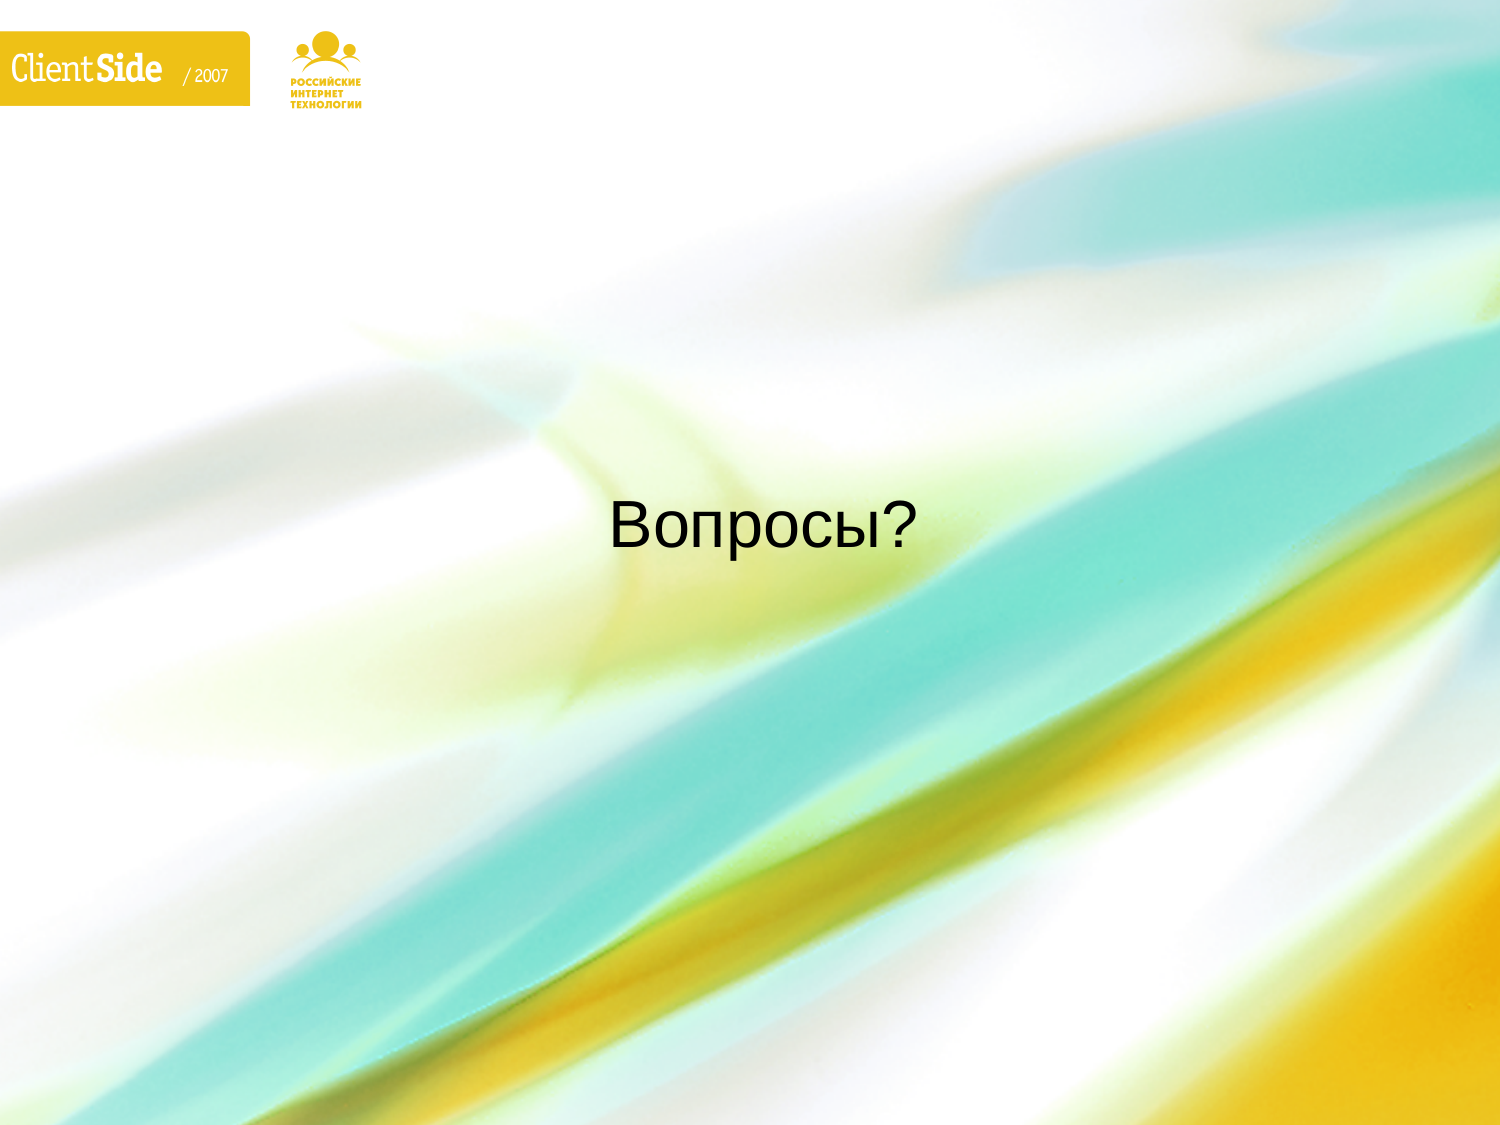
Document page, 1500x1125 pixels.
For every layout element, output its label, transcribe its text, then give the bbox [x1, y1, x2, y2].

picture [0, 0, 1500, 1125]
subtitle Вопросы? [88, 147, 1439, 901]
